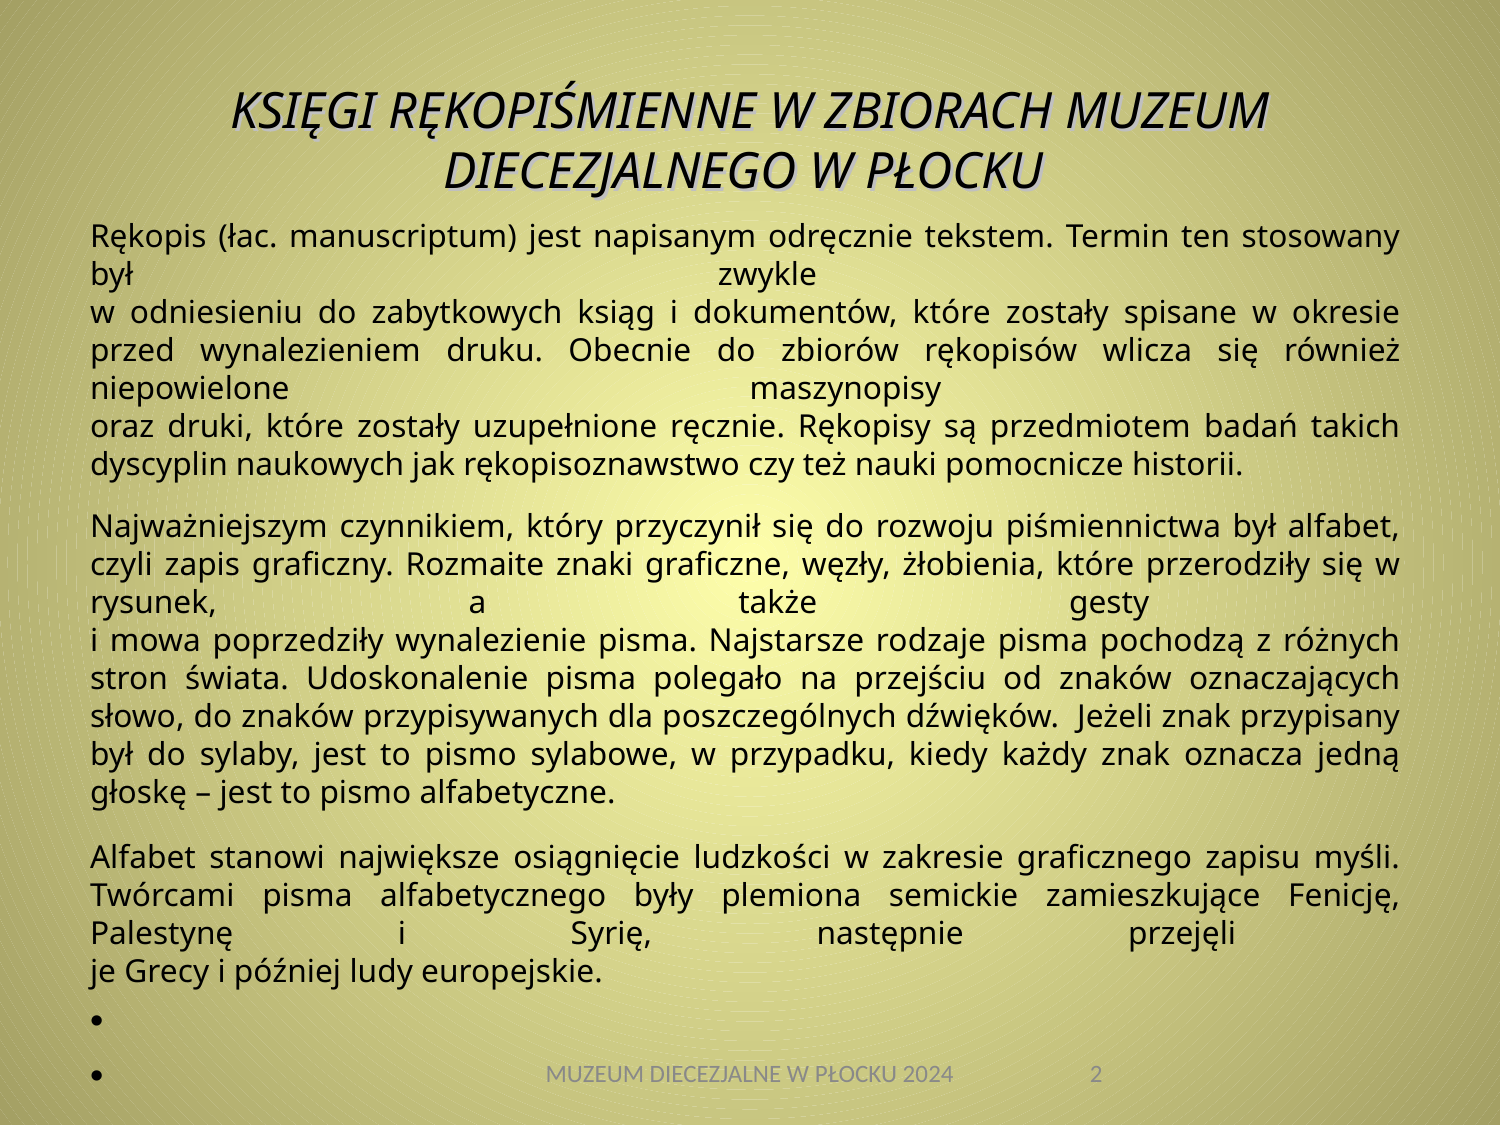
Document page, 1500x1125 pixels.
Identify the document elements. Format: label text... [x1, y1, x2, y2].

list Rękopis (łac. manuscriptum) jest napisanym odręcznie tekstem. Termin ten stosowany był zwykle w odniesieniu do zabytkowych ksiąg i dokumentów, które zostały spisane w okresie przed wynalezieniem druku. Obecnie do zbiorów rękopisów wlicza się również niepowielone maszynopisy oraz druki, które zostały uzupełnione ręcznie. Rękopisy są przedmiotem badań takich dyscyplin naukowych jak rękopisoznawstwo czy też nauki pomocnicze historii. Najważniejszym czynnikiem, który przyczynił się do rozwoju piśmiennictwa był alfabet, czyli zapis graficzny. Rozmaite znaki graficzne, węzły, żłobienia, które przerodziły się w rysunek, a także gesty i mowa poprzedziły wynalezienie pisma. Najstarsze rodzaje pisma pochodzą z różnych stron świata. Udoskonalenie pisma polegało na przejściu od znaków oznaczających słowo, do znaków przypisywanych dla poszczególnych dźwięków. Jeżeli znak przypisany był do sylaby, jest to pismo sylabowe, w przypadku, kiedy każdy znak oznacza jedną głoskę – jest to pismo alfabetyczne. Alfabet stanowi największe osiągnięcie ludzkości w zakresie graficznego zapisu myśli. Twórcami pisma alfabetycznego były plemiona semickie zamieszkujące Fenicję, Palestynę i Syrię, następnie przejęli je Grecy i później ludy europejskie. [75, 208, 1426, 1005]
text_box [1074, 1042, 1426, 1103]
text_box MUZEUM DIECEZJALNE W PŁOCKU 2024 [512, 1042, 988, 1103]
title KSIĘGI RĘKOPIŚMIENNE W ZBIORACH MUZEUM DIECEZJALNEGO W PŁOCKU [75, 45, 1426, 208]
